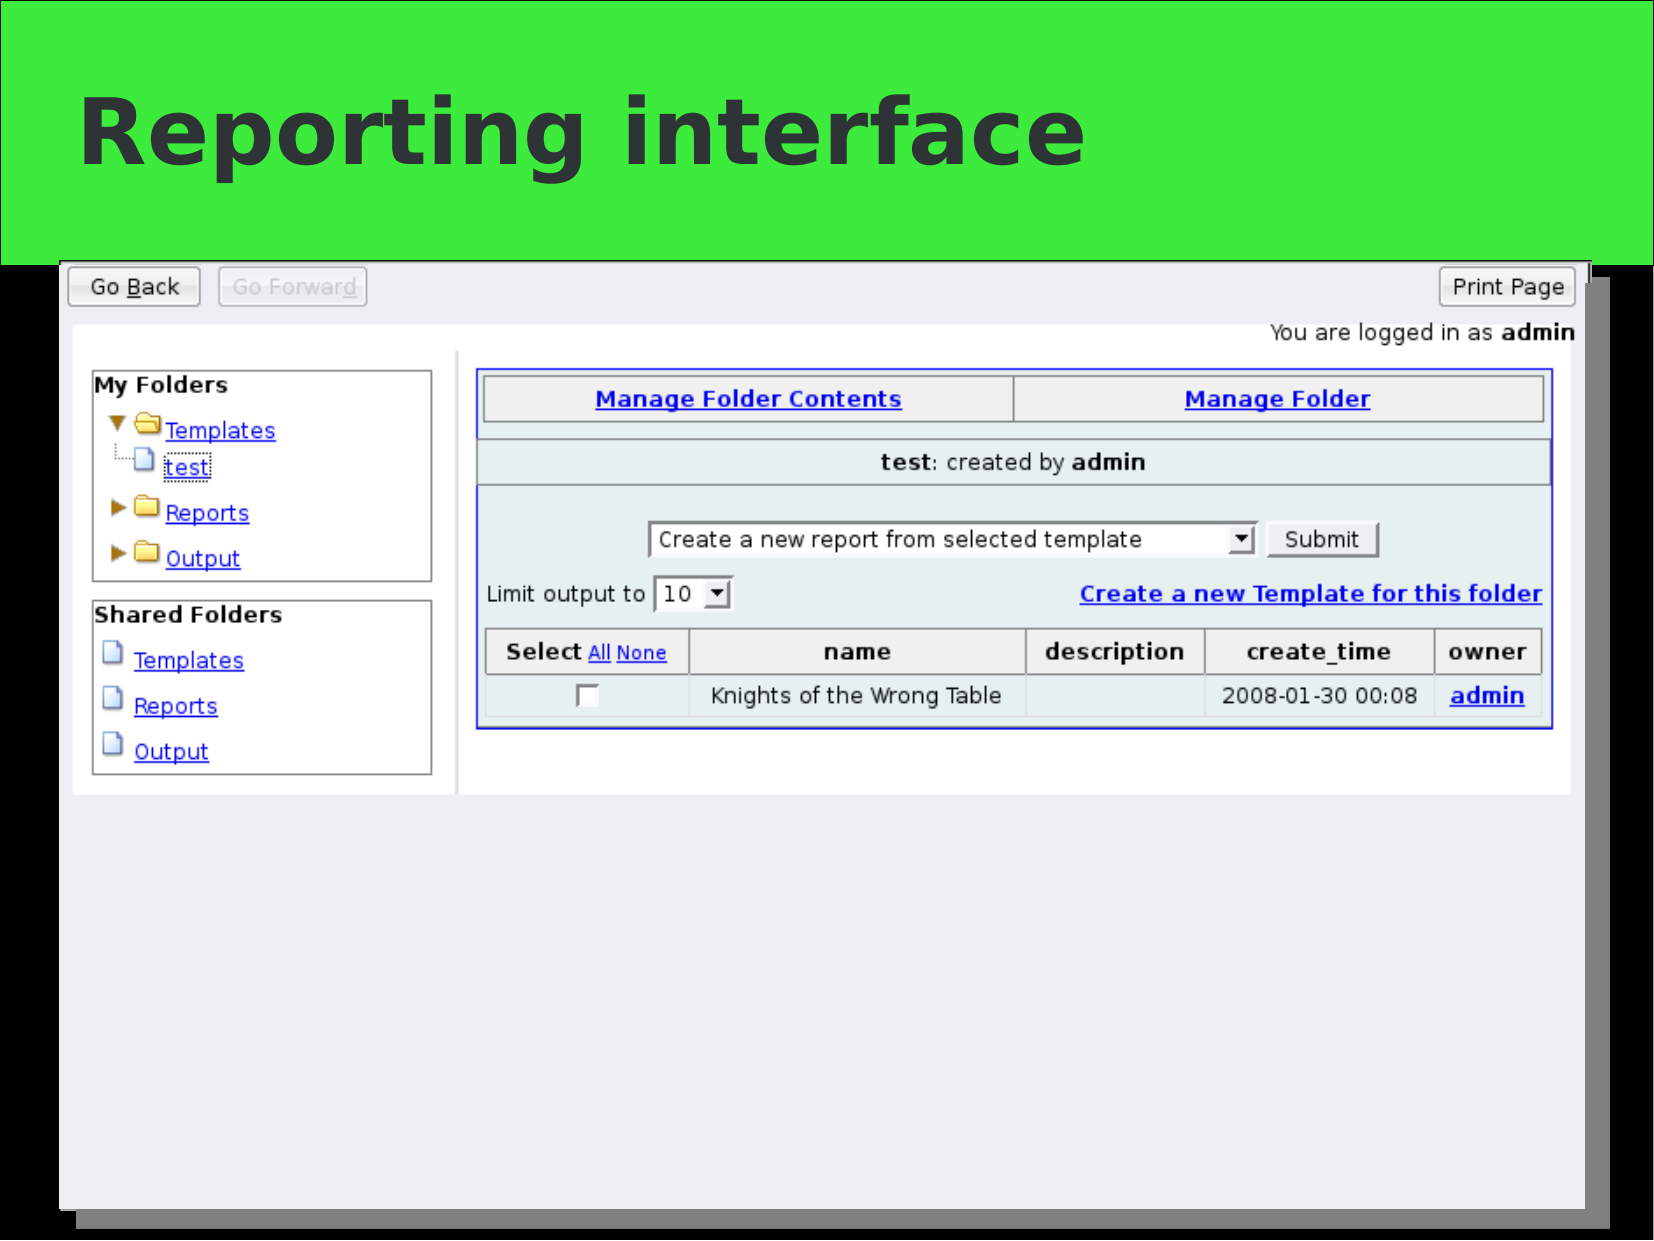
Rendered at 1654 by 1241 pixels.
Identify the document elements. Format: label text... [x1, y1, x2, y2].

picture [59, 260, 1592, 1211]
title Reporting interface [76, 36, 1565, 229]
